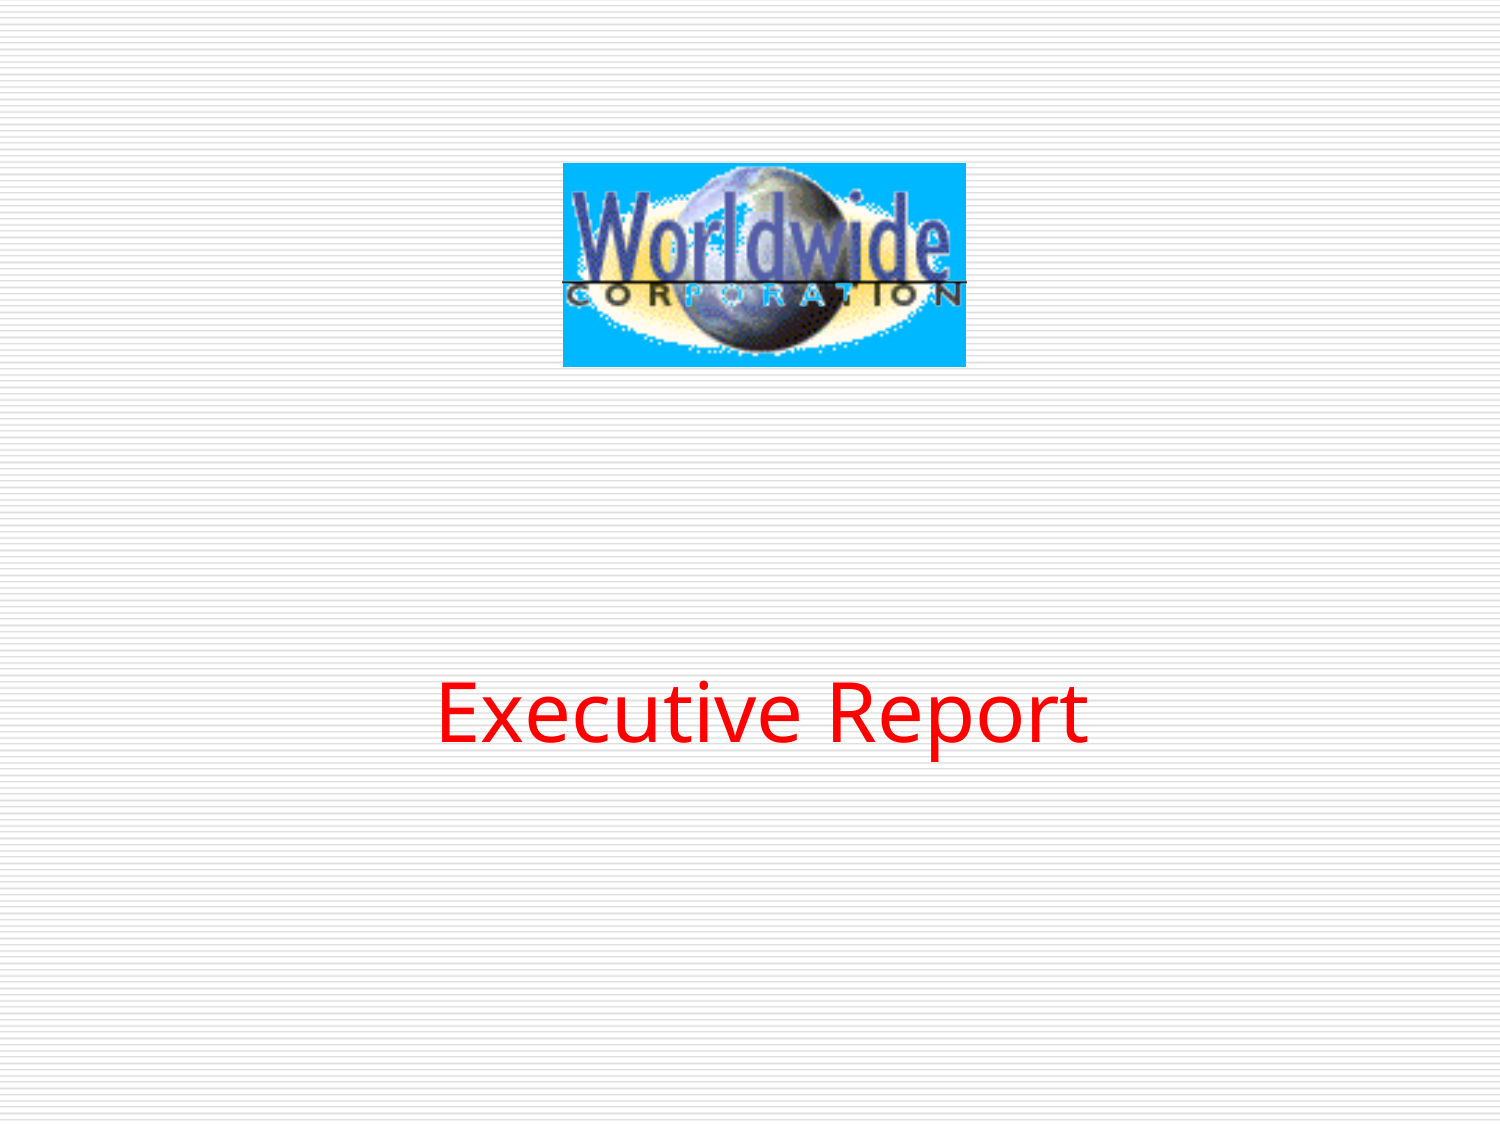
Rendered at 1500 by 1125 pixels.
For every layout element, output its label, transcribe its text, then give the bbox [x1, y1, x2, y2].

picture [0, 0, 1500, 1125]
title Executive Report [125, 525, 1401, 767]
